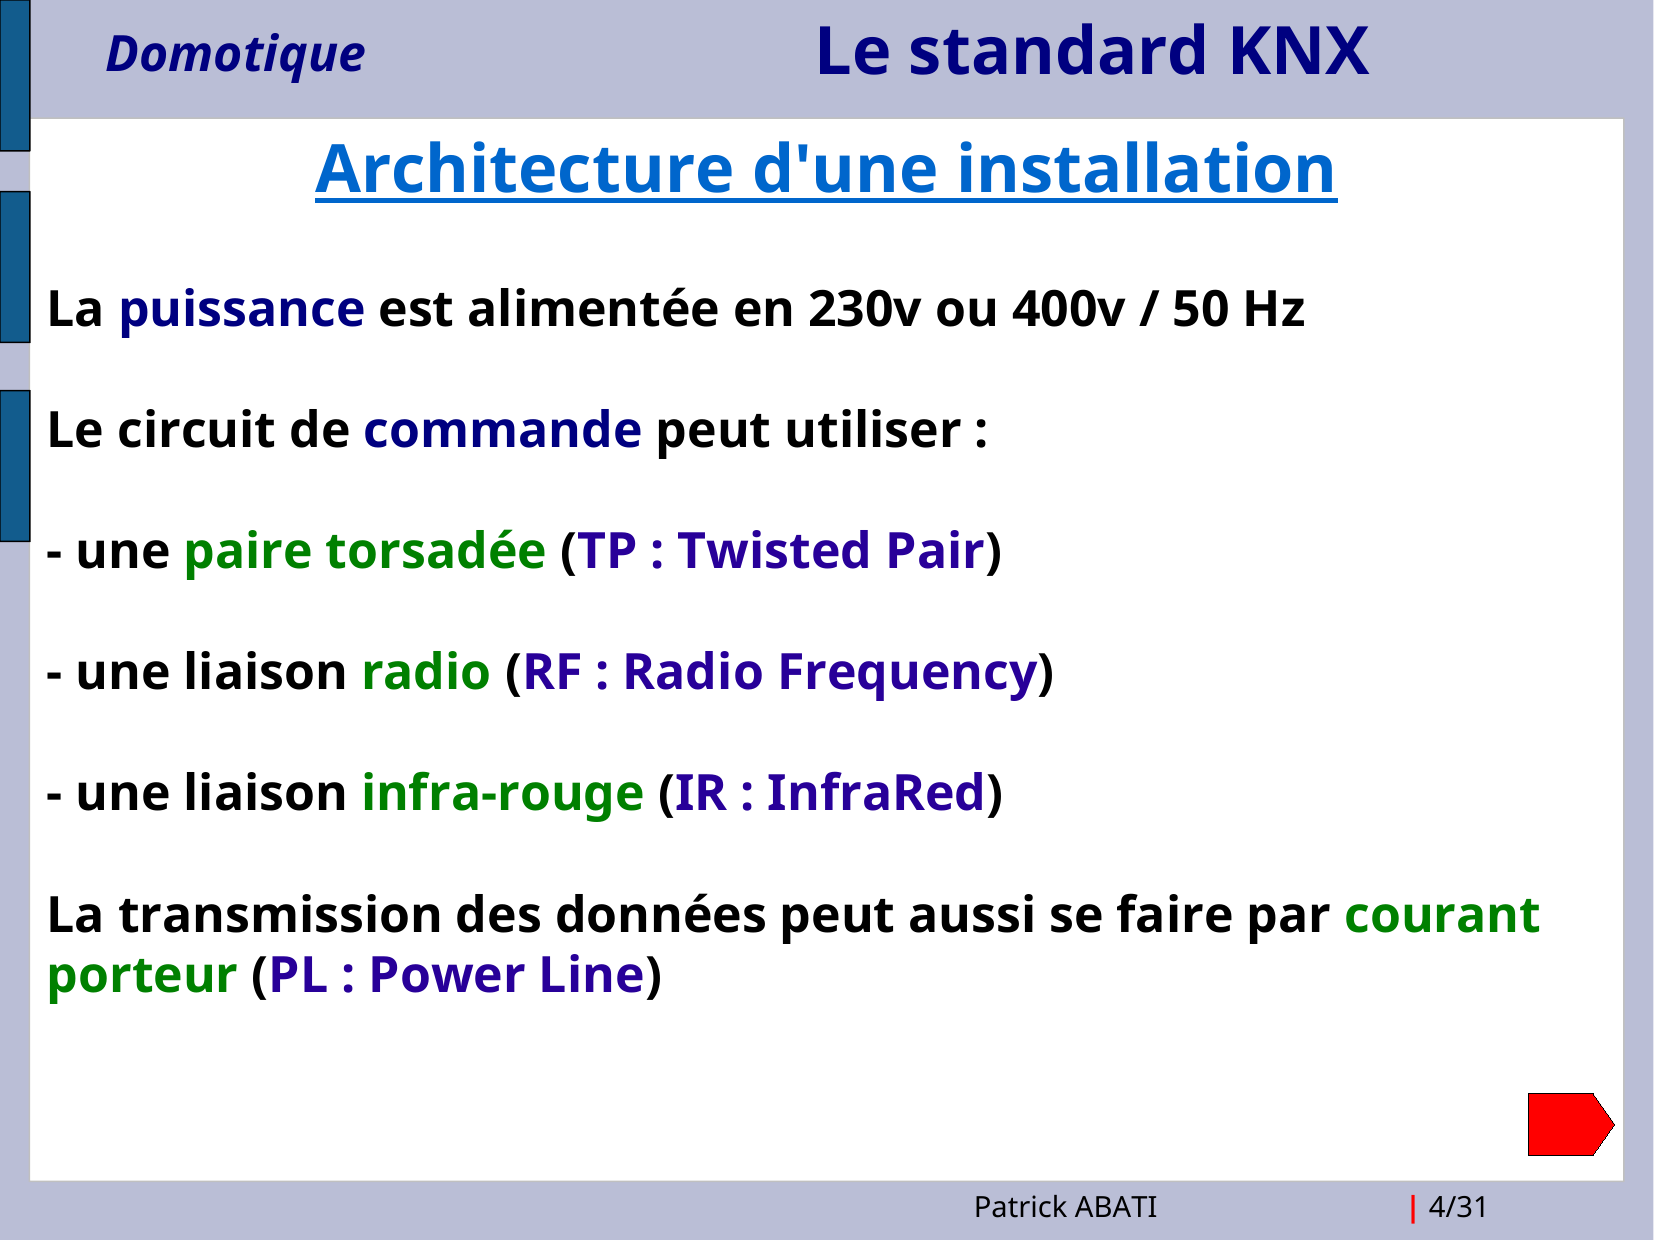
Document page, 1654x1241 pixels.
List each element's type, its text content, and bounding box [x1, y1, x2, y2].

text_box Architecture d'une installation [29, 118, 1624, 215]
text_box [1528, 1093, 1615, 1156]
text_box La puissance est alimentée en 230v ou 400v / 50 Hz Le circuit de commande peut utiliser : - une paire torsadée (TP : Twisted Pair) - une liaison radio (RF : Radio Frequency) - une liaison infra-rouge (IR : InfraRed) La transmission des données peut aussi se faire par courant porteur (PL : Power Line) [31, 268, 1627, 886]
